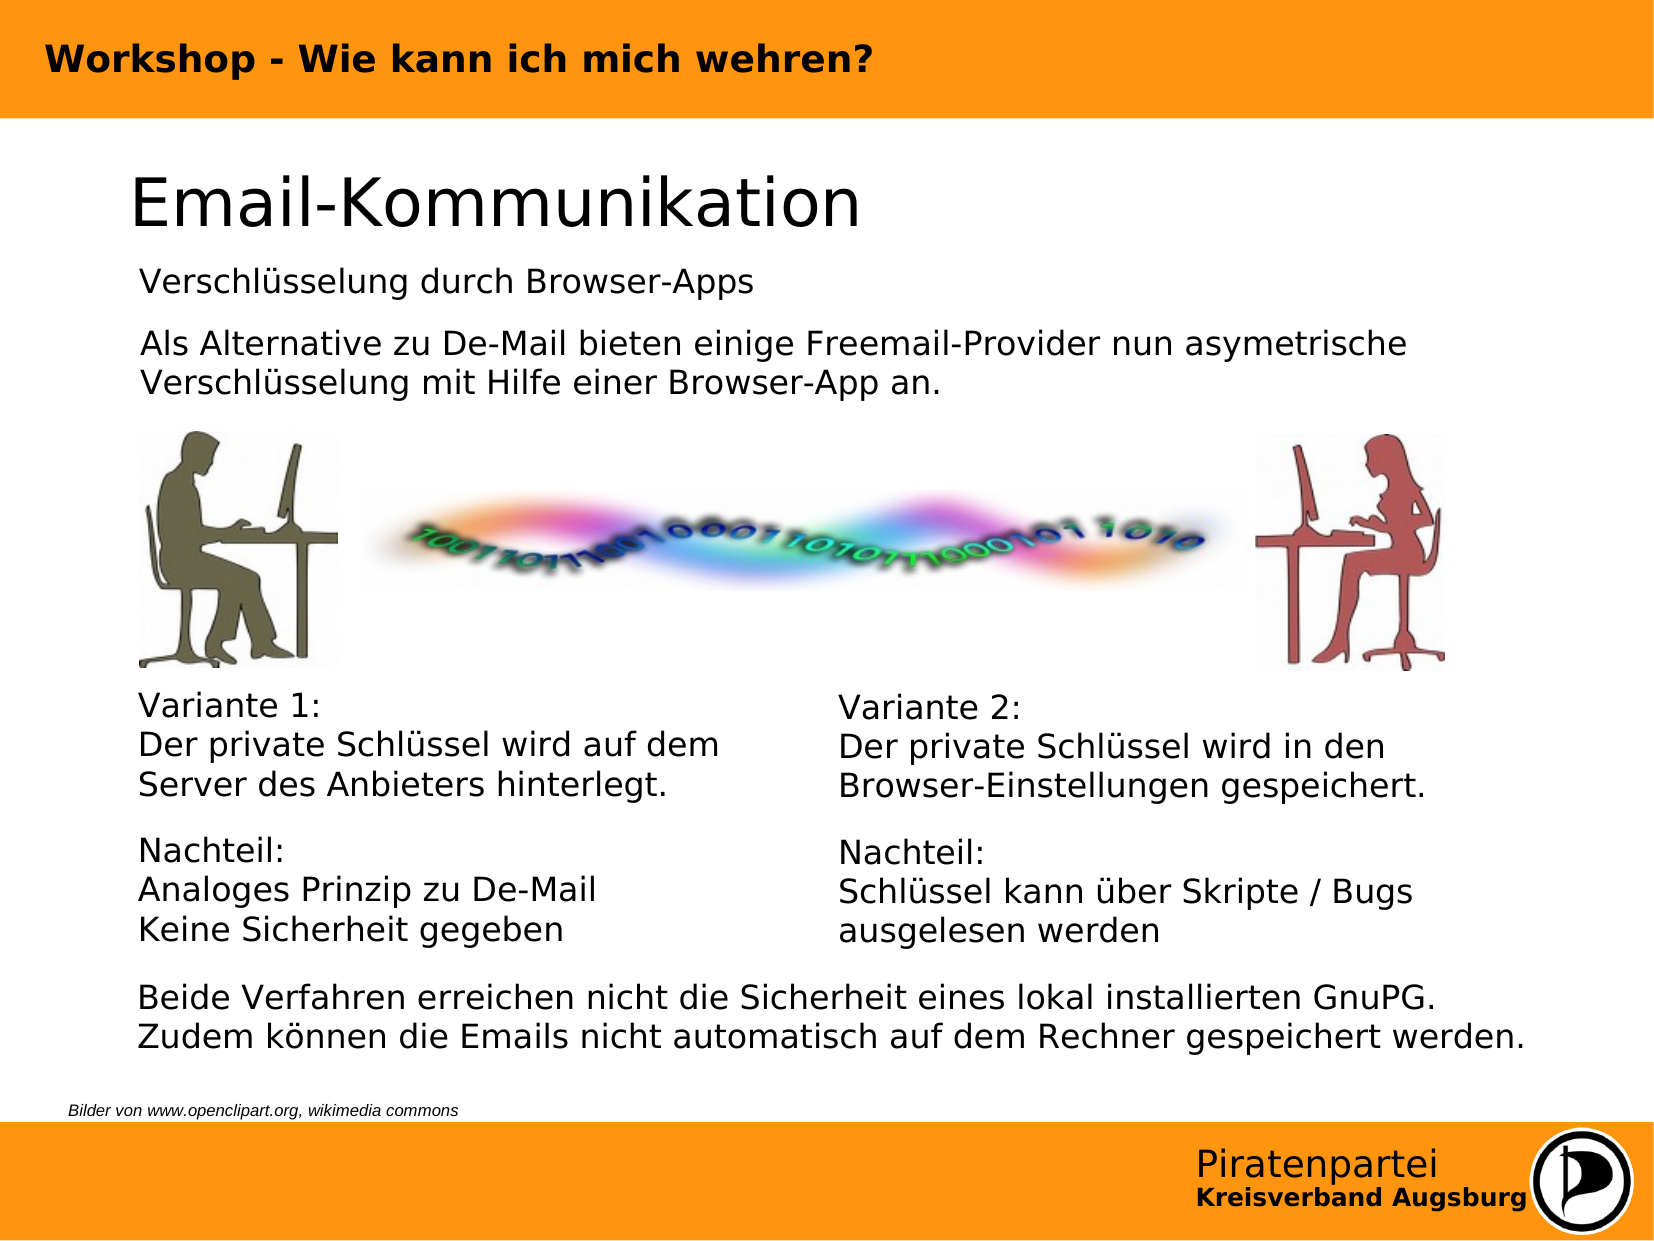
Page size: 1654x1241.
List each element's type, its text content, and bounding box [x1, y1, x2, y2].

picture [139, 431, 338, 668]
text_box Variante 1: Der private Schlüssel wird auf dem Server des Anbieters hinterlegt. [123, 678, 810, 823]
text_box Als Alternative zu De-Mail bieten einige Freemail-Provider nun asymetrische Verschlüsselung mit Hilfe einer Browser-App an. [125, 316, 1560, 404]
text_box Variante 2: Der private Schlüssel wird in den Browser-Einstellungen gespeichert. [823, 680, 1511, 825]
text_box Email-Kommunikation [115, 155, 1560, 248]
text_box Workshop - Wie kann ich mich wehren? [29, 29, 1329, 88]
text_box Nachteil: Schlüssel kann über Skripte / Bugs ausgelesen werden [823, 825, 1511, 969]
text_box Beide Verfahren erreichen nicht die Sicherheit eines lokal installierten GnuPG. Zudem können die Emails nicht automatisch auf dem Rechner gespeichert werden. [122, 969, 1557, 1058]
text_box Verschlüsselung durch Browser-Apps [123, 253, 1559, 312]
text_box Nachteil: Analoges Prinzip zu De-Mail Keine Sicherheit gegeben [123, 823, 810, 969]
text_box Bilder von www.openclipart.org, wikimedia commons [53, 1092, 946, 1126]
picture [1529, 1127, 1634, 1235]
picture [1255, 434, 1445, 671]
picture [362, 490, 1249, 591]
